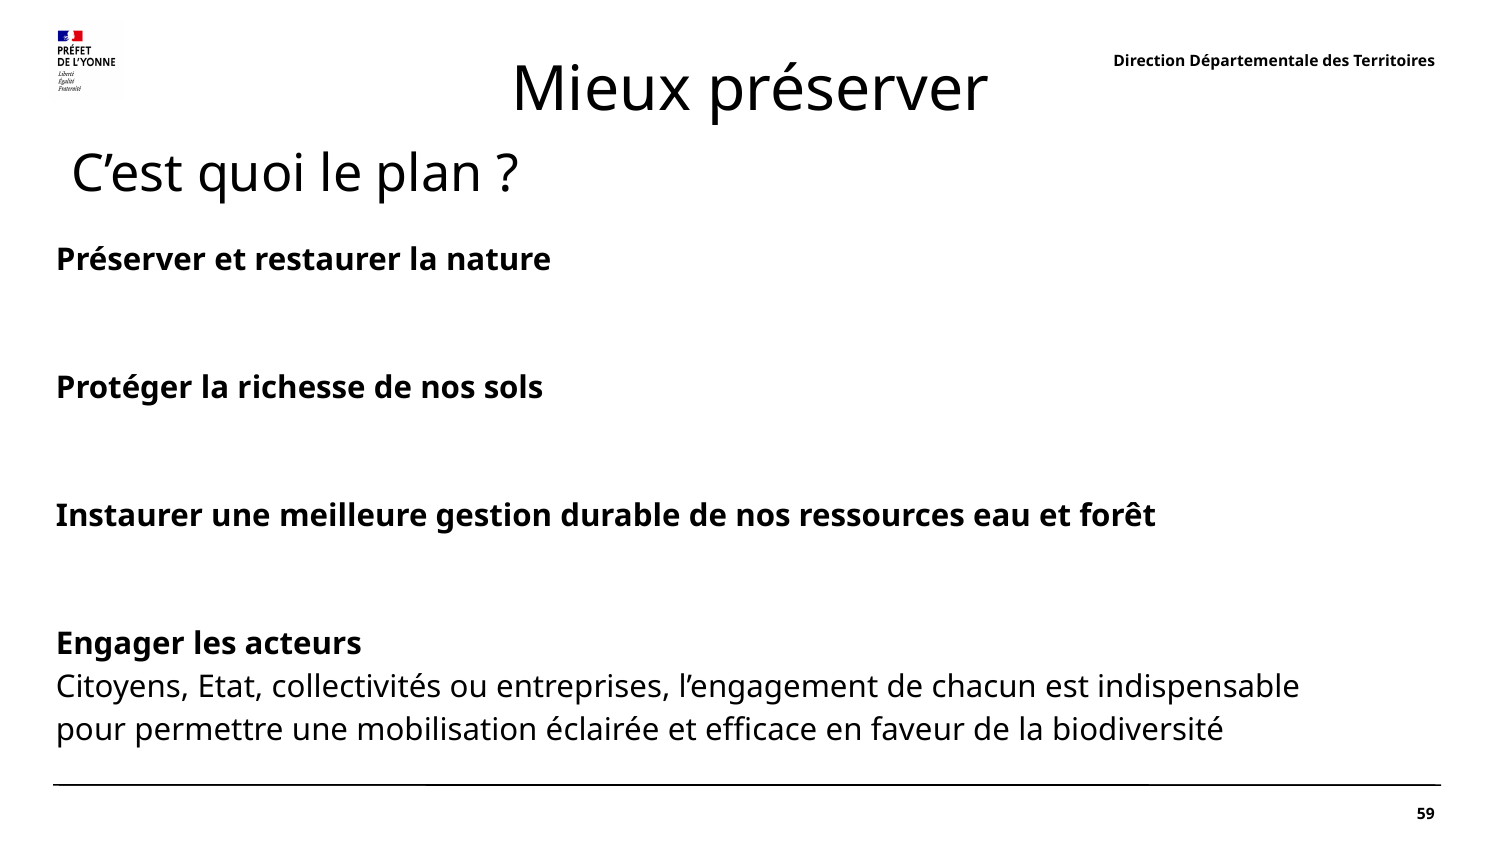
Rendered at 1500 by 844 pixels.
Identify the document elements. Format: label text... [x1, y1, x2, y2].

text_box Préserver et restaurer la nature Protéger la richesse de nos sols Instaurer une meilleure gestion durable de nos ressources eau et forêt Engager les acteurs Citoyens, Etat, collectivités ou entreprises, l’engagement de chacun est indispensable pour permettre une mobilisation éclairée et efficace en faveur de la biodiversité [55, 236, 1447, 697]
picture [49, 20, 75, 101]
title Mieux préserver [75, 16, 1426, 158]
text_box C’est quoi le plan ? [57, 128, 562, 207]
